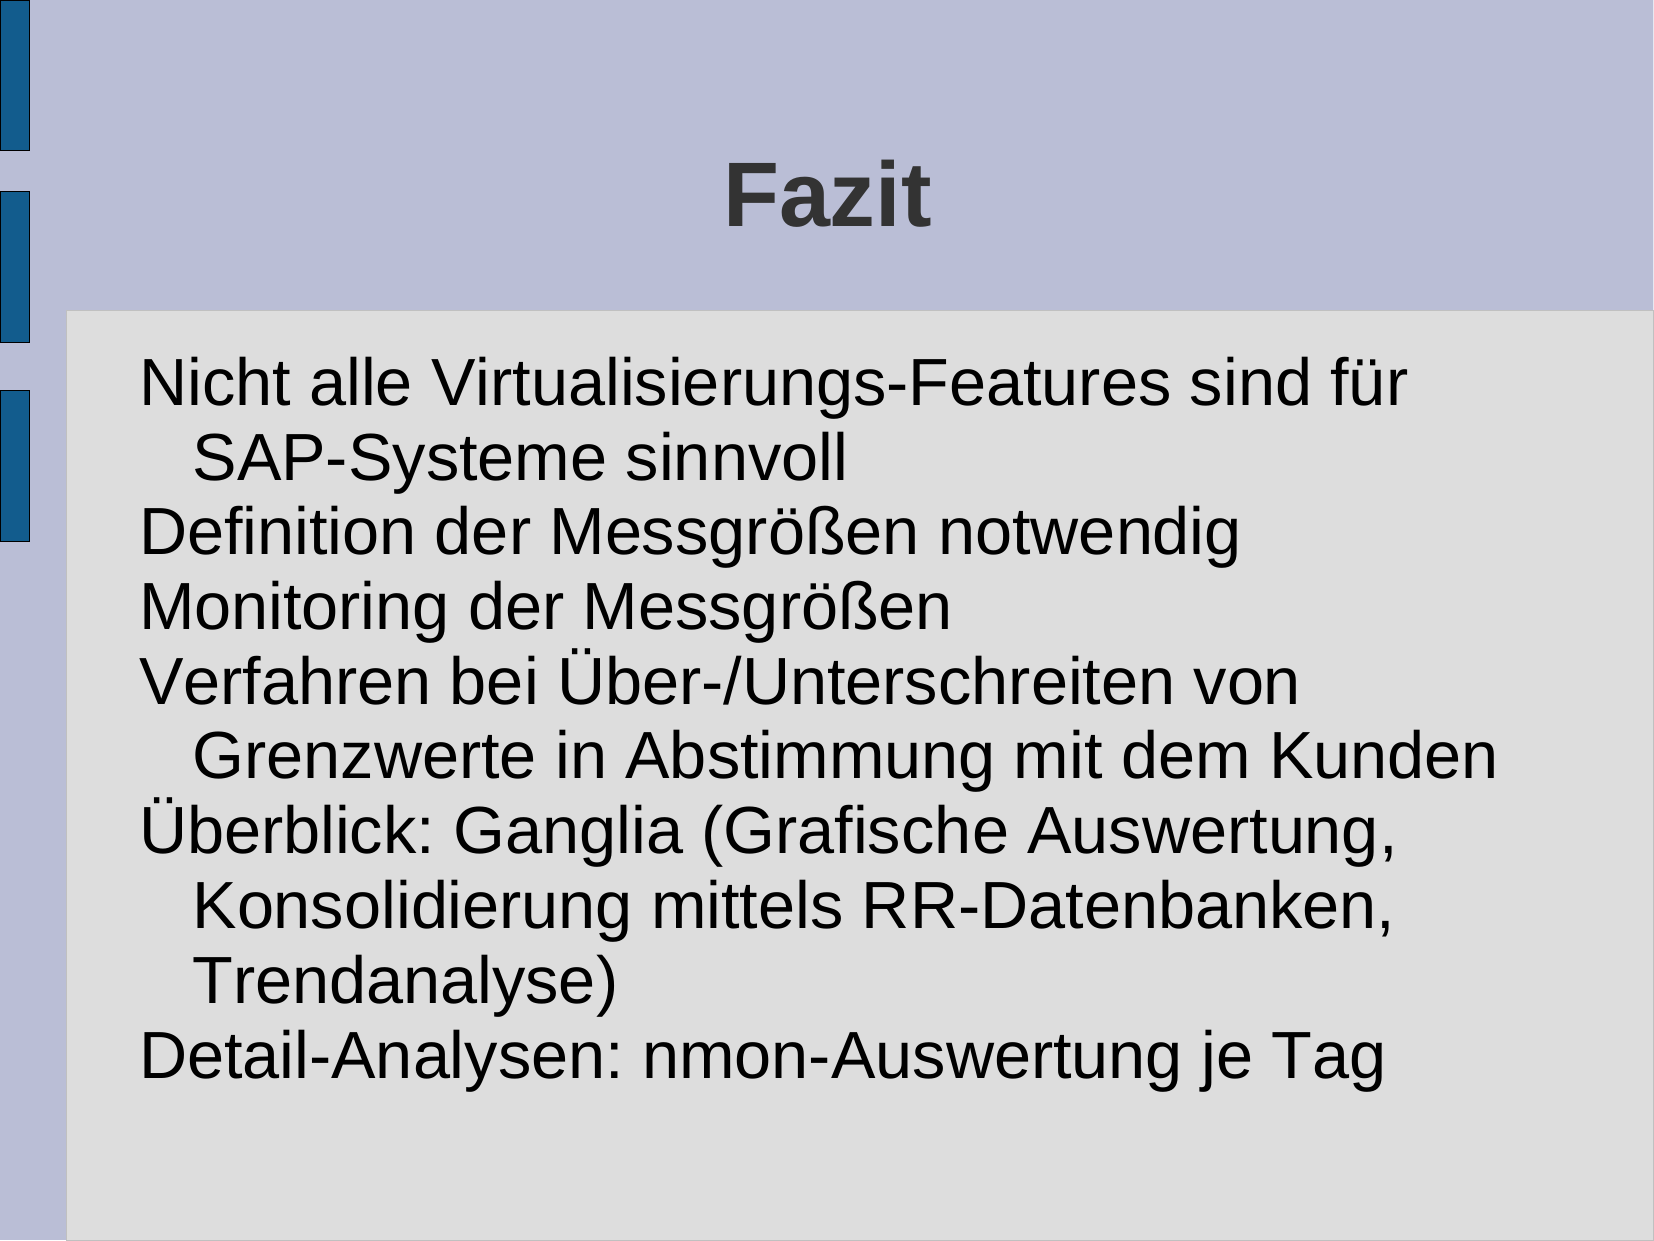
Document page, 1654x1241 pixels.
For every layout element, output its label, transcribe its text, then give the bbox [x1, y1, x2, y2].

list Nicht alle Virtualisierungs-Features sind für SAP-Systeme sinnvoll Definition der Messgrößen notwendig Monitoring der Messgrößen Verfahren bei Über-/Unterschreiten von Grenzwerte in Abstimmung mit dem Kunden Überblick: Ganglia (Grafische Auswertung, Konsolidierung mittels RR-Datenbanken, Trendanalyse) Detail-Analysen: nmon-Auswertung je Tag [121, 344, 1534, 1127]
title Fazit [121, 91, 1534, 299]
